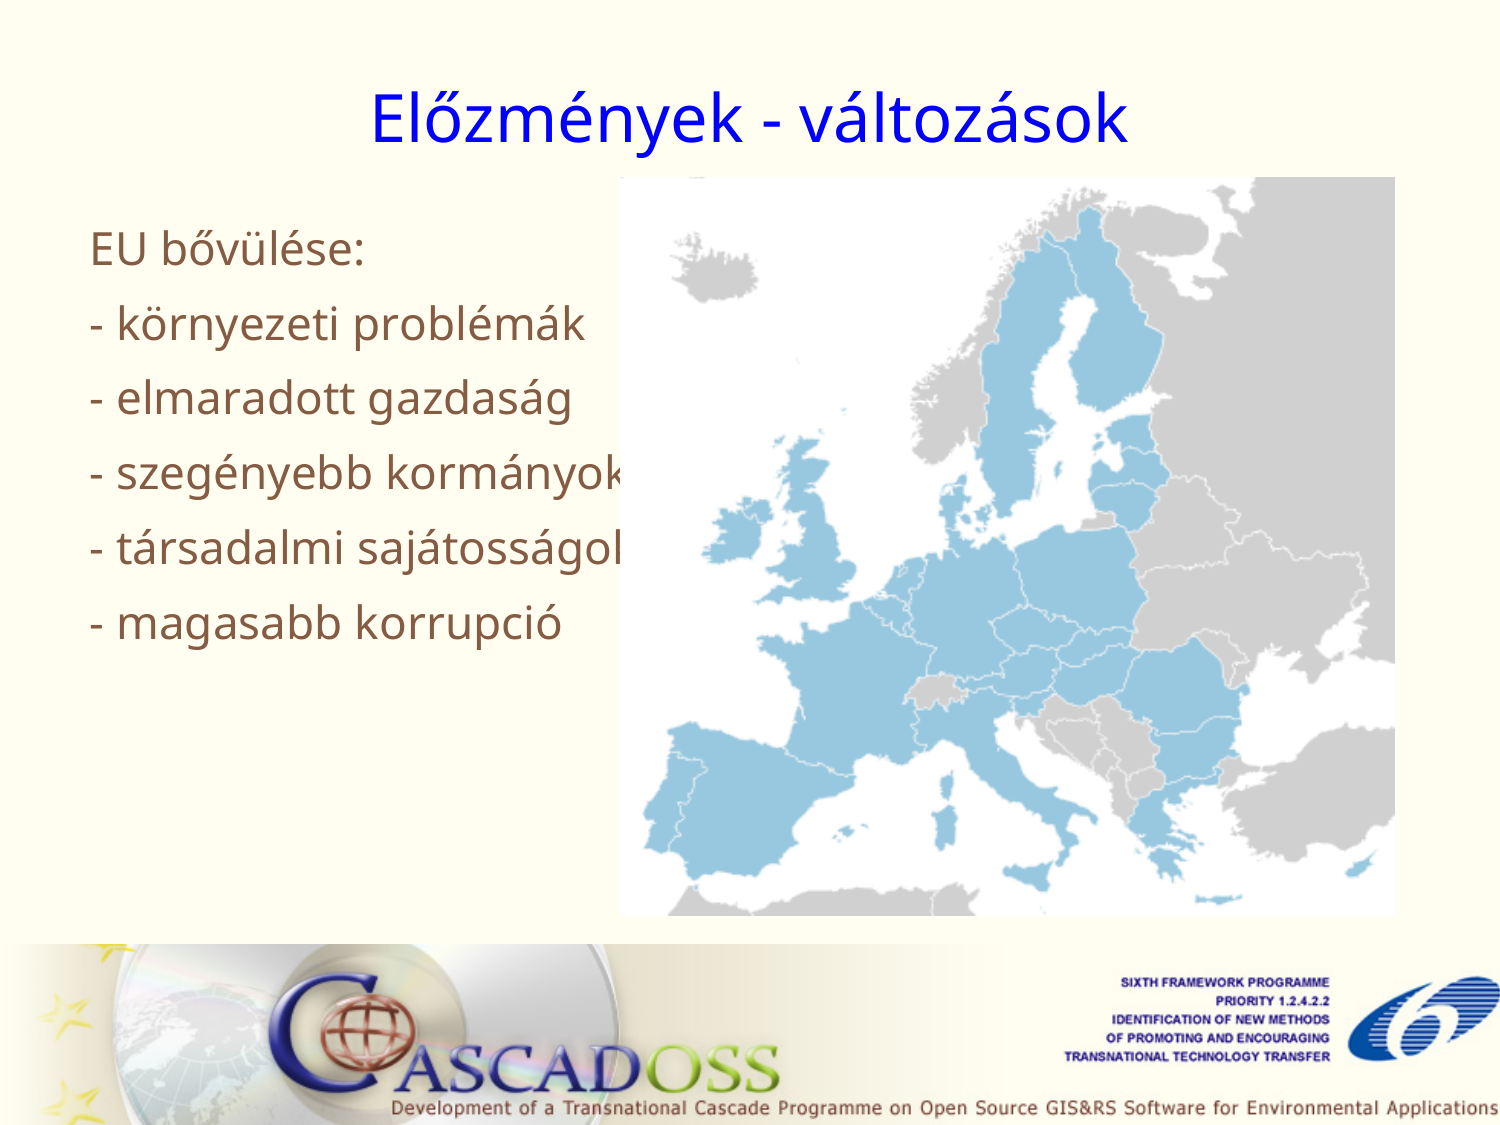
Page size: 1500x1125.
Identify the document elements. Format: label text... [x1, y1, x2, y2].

picture [0, 944, 1500, 1125]
list EU bővülése: - környezeti problémák - elmaradott gazdaság - szegényebb kormányok - társadalmi sajátosságok - magasabb korrupció [75, 208, 1425, 951]
picture [620, 177, 1395, 916]
title Előzmények - változások [75, 28, 1425, 201]
